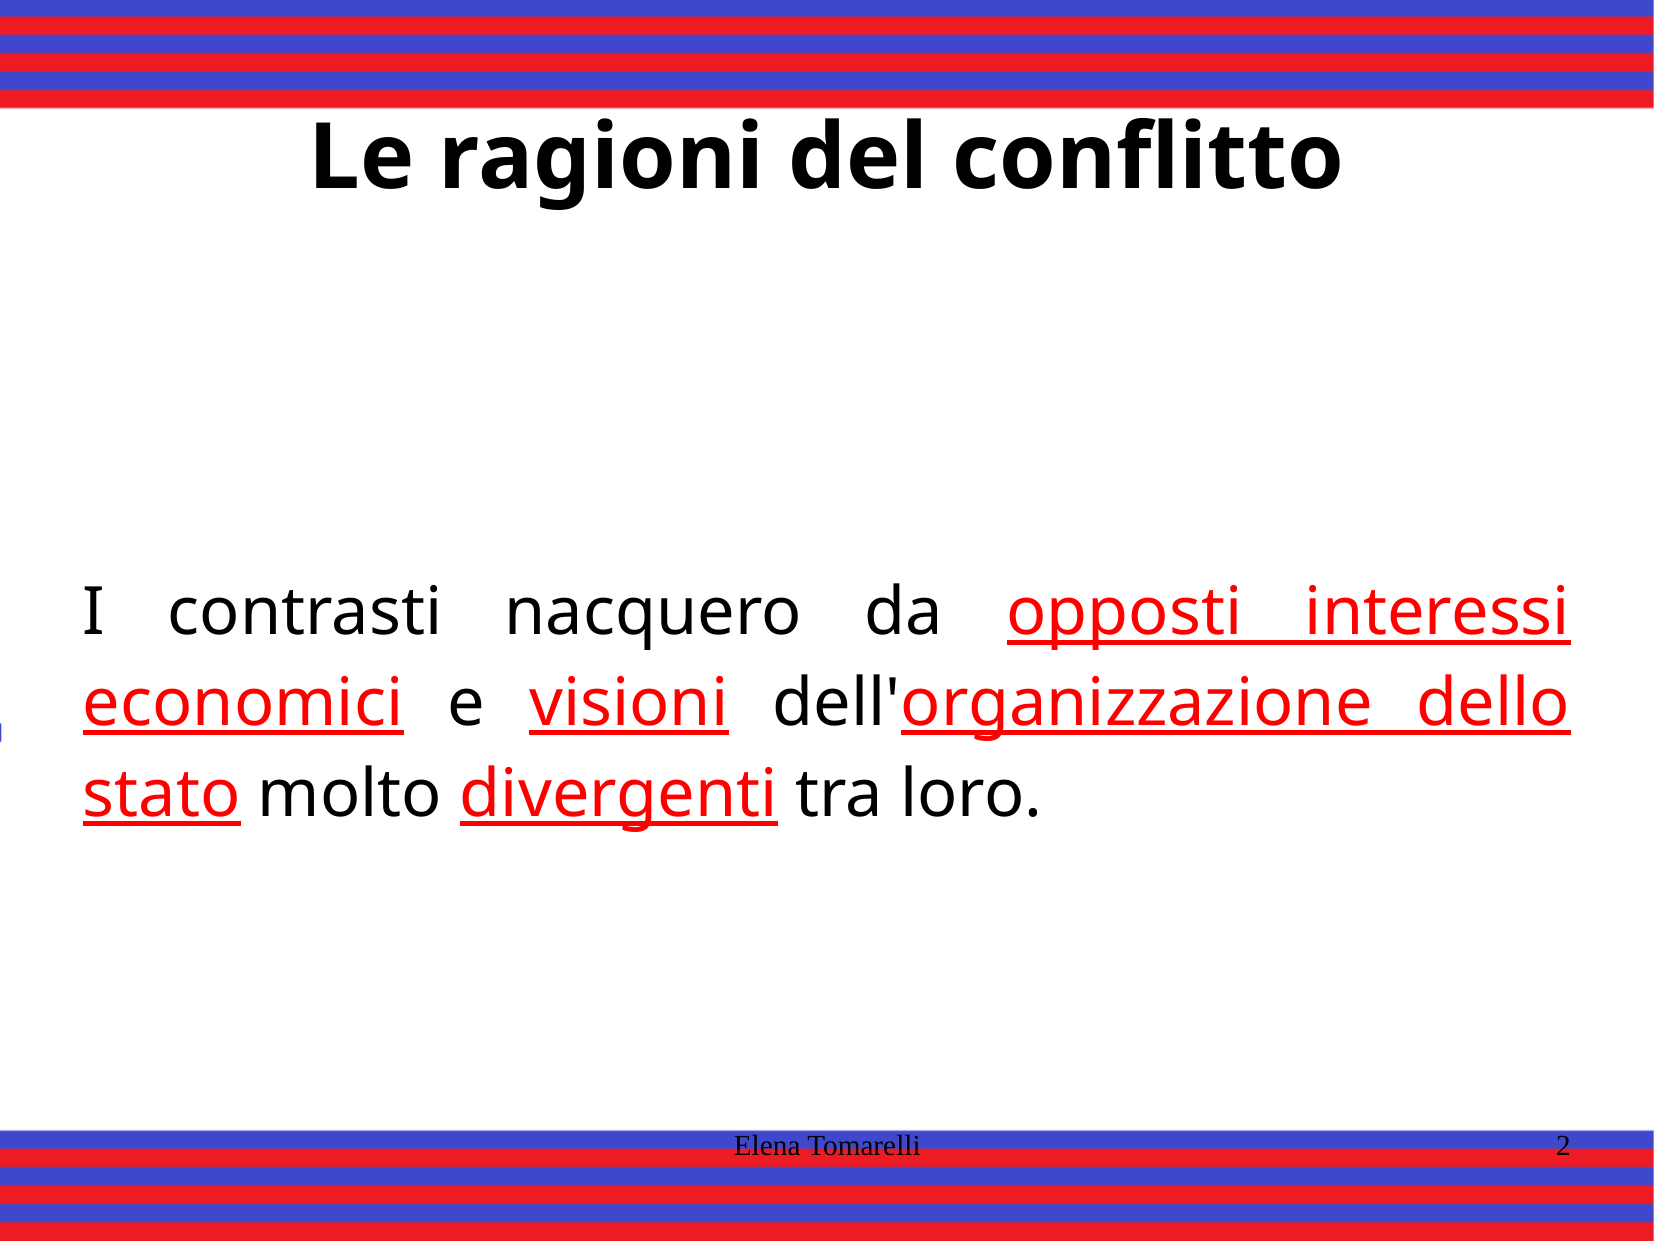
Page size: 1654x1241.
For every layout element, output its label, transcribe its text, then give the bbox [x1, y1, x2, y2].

subtitle I contrasti nacquero da opposti interessi economici e visioni dell'organizzazione dello stato molto divergenti tra loro. [82, 297, 1571, 1102]
picture [0, 0, 1654, 1241]
title Le ragioni del conflitto [82, 49, 1571, 257]
